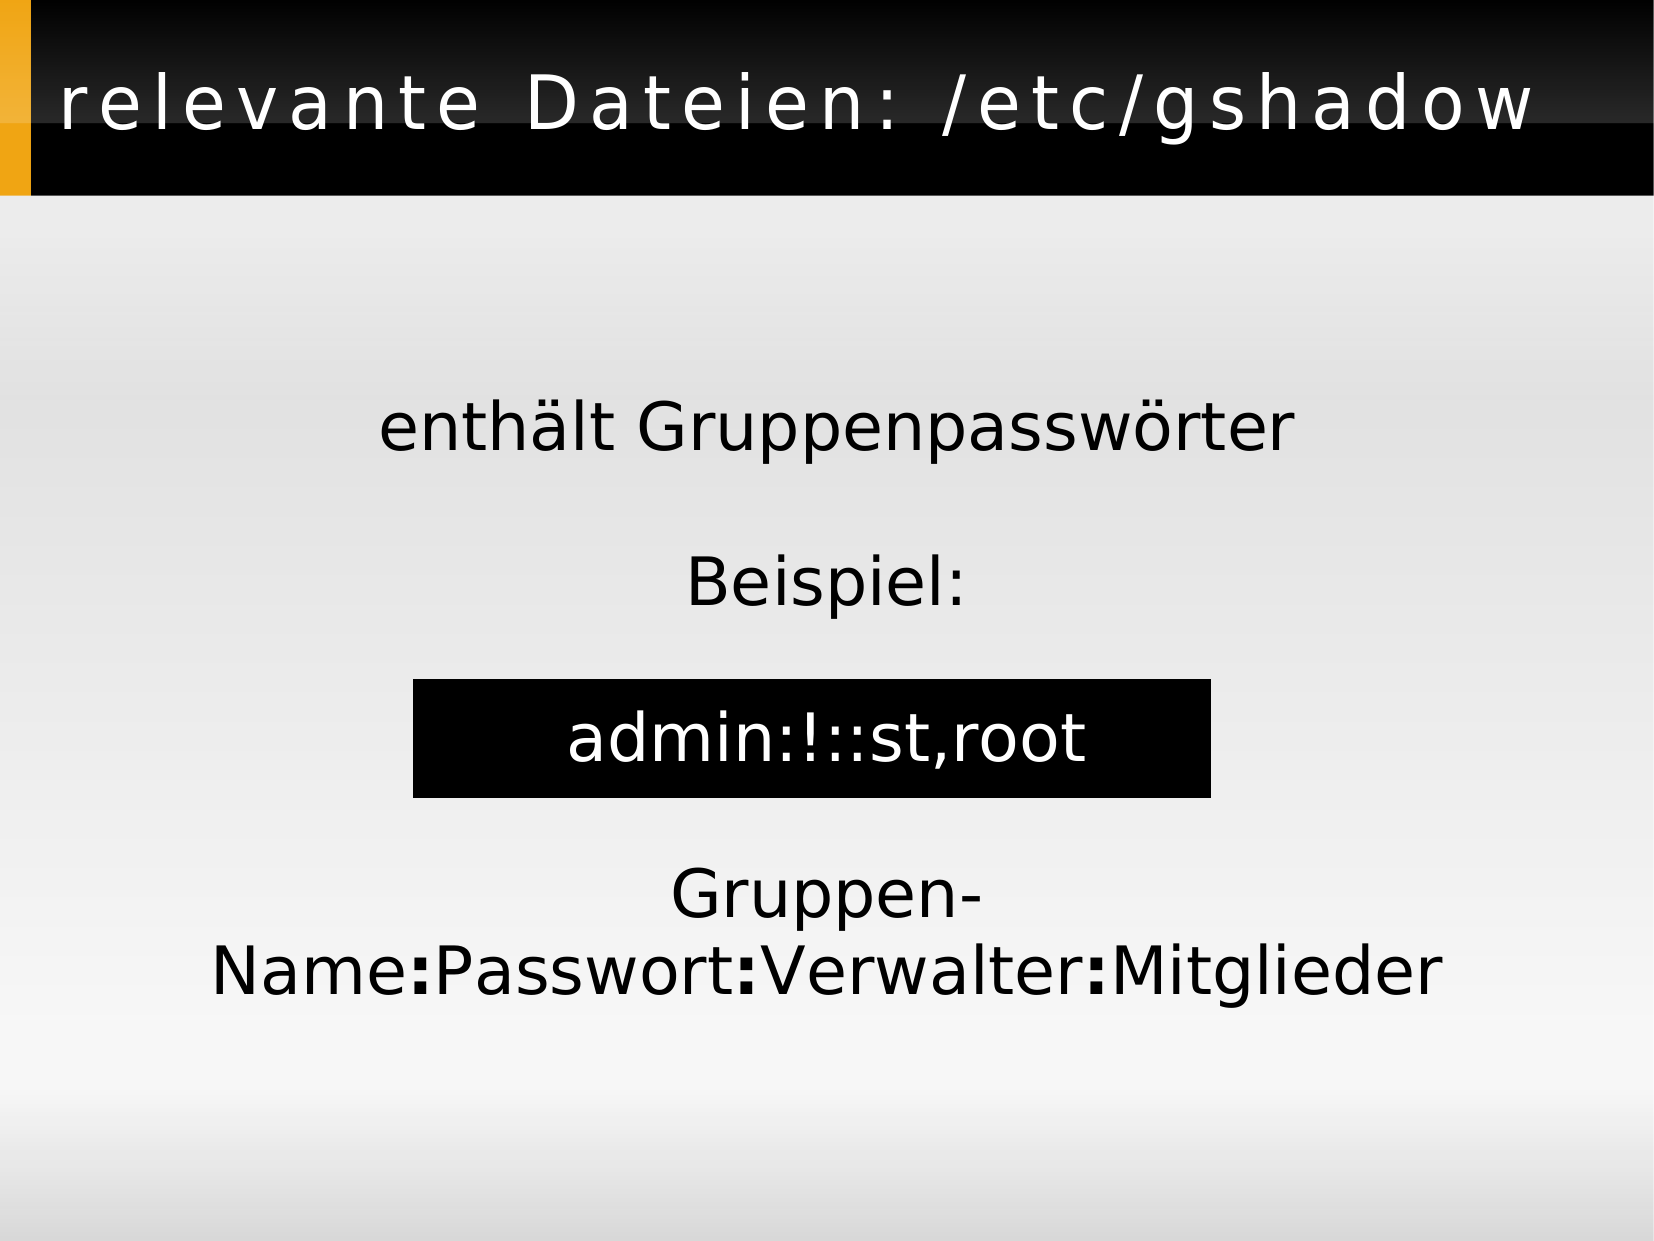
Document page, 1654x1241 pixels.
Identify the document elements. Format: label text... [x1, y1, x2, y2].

subtitle enthält Gruppenpasswörter Beispiel: admin:!::st,root Gruppen- Name:Passwort:Verwalter:Mitglieder [82, 290, 1571, 1109]
picture [0, 0, 1654, 1241]
title relevante Dateien: /etc/gshadow [59, 29, 1625, 178]
